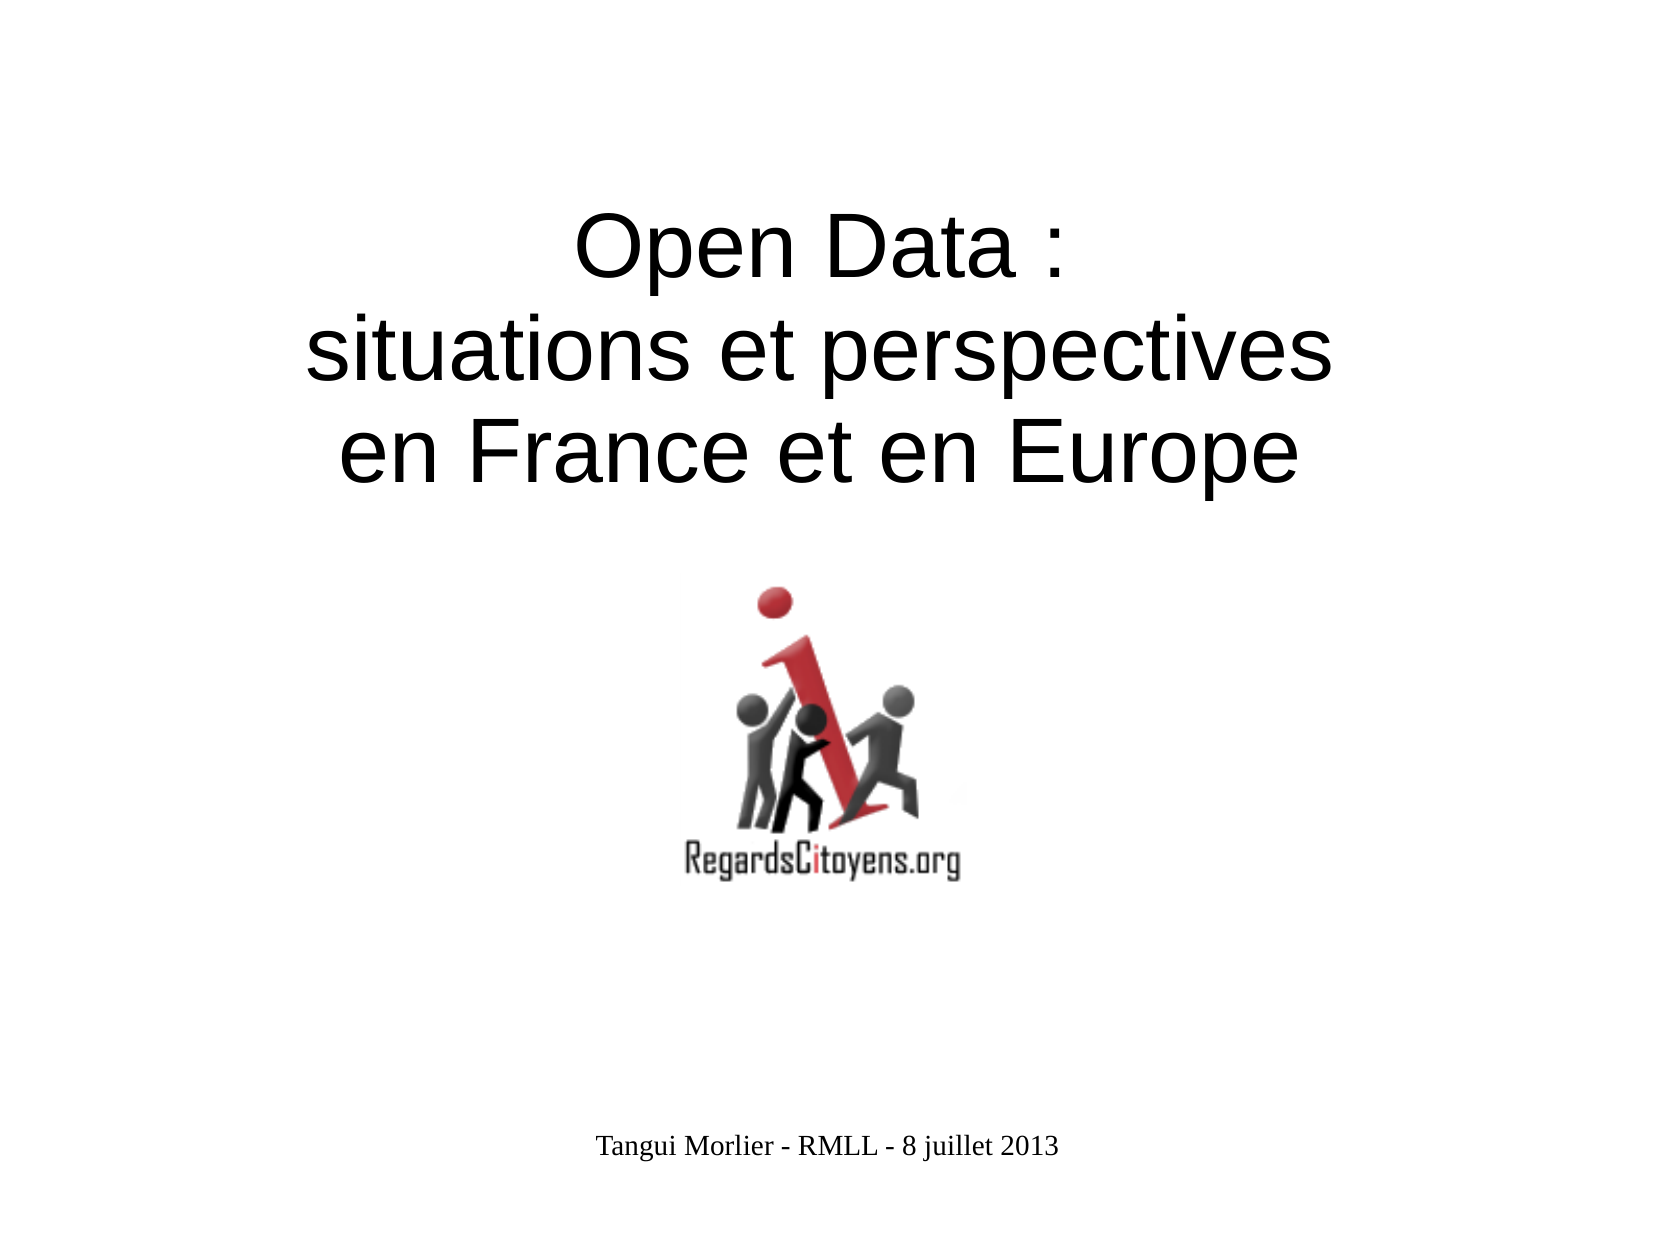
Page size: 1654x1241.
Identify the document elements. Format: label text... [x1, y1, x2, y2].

picture [679, 573, 967, 886]
title Open Data : situations et perspectives en France et en Europe [76, 188, 1565, 508]
